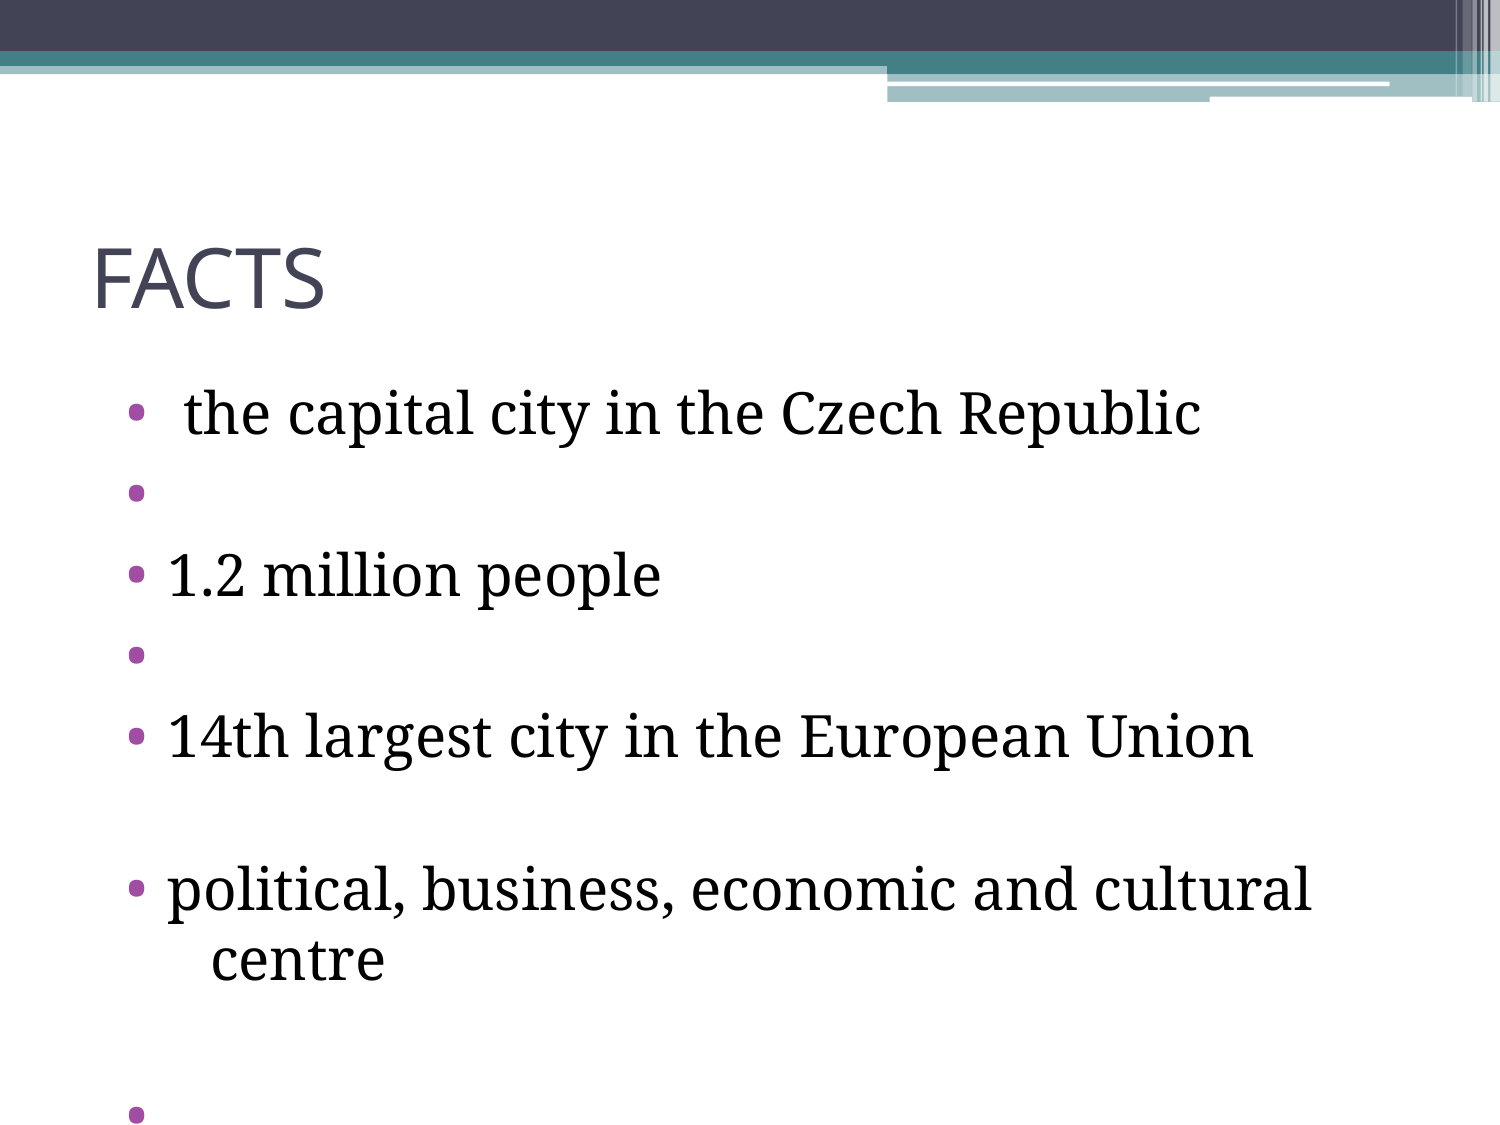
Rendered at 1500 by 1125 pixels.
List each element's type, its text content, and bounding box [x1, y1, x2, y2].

title FACTS [75, 187, 1426, 363]
list the capital city in the Czech Republic 1.2 million people 14th largest city in the European Union political, business, economic and cultural centre [75, 368, 1426, 1079]
